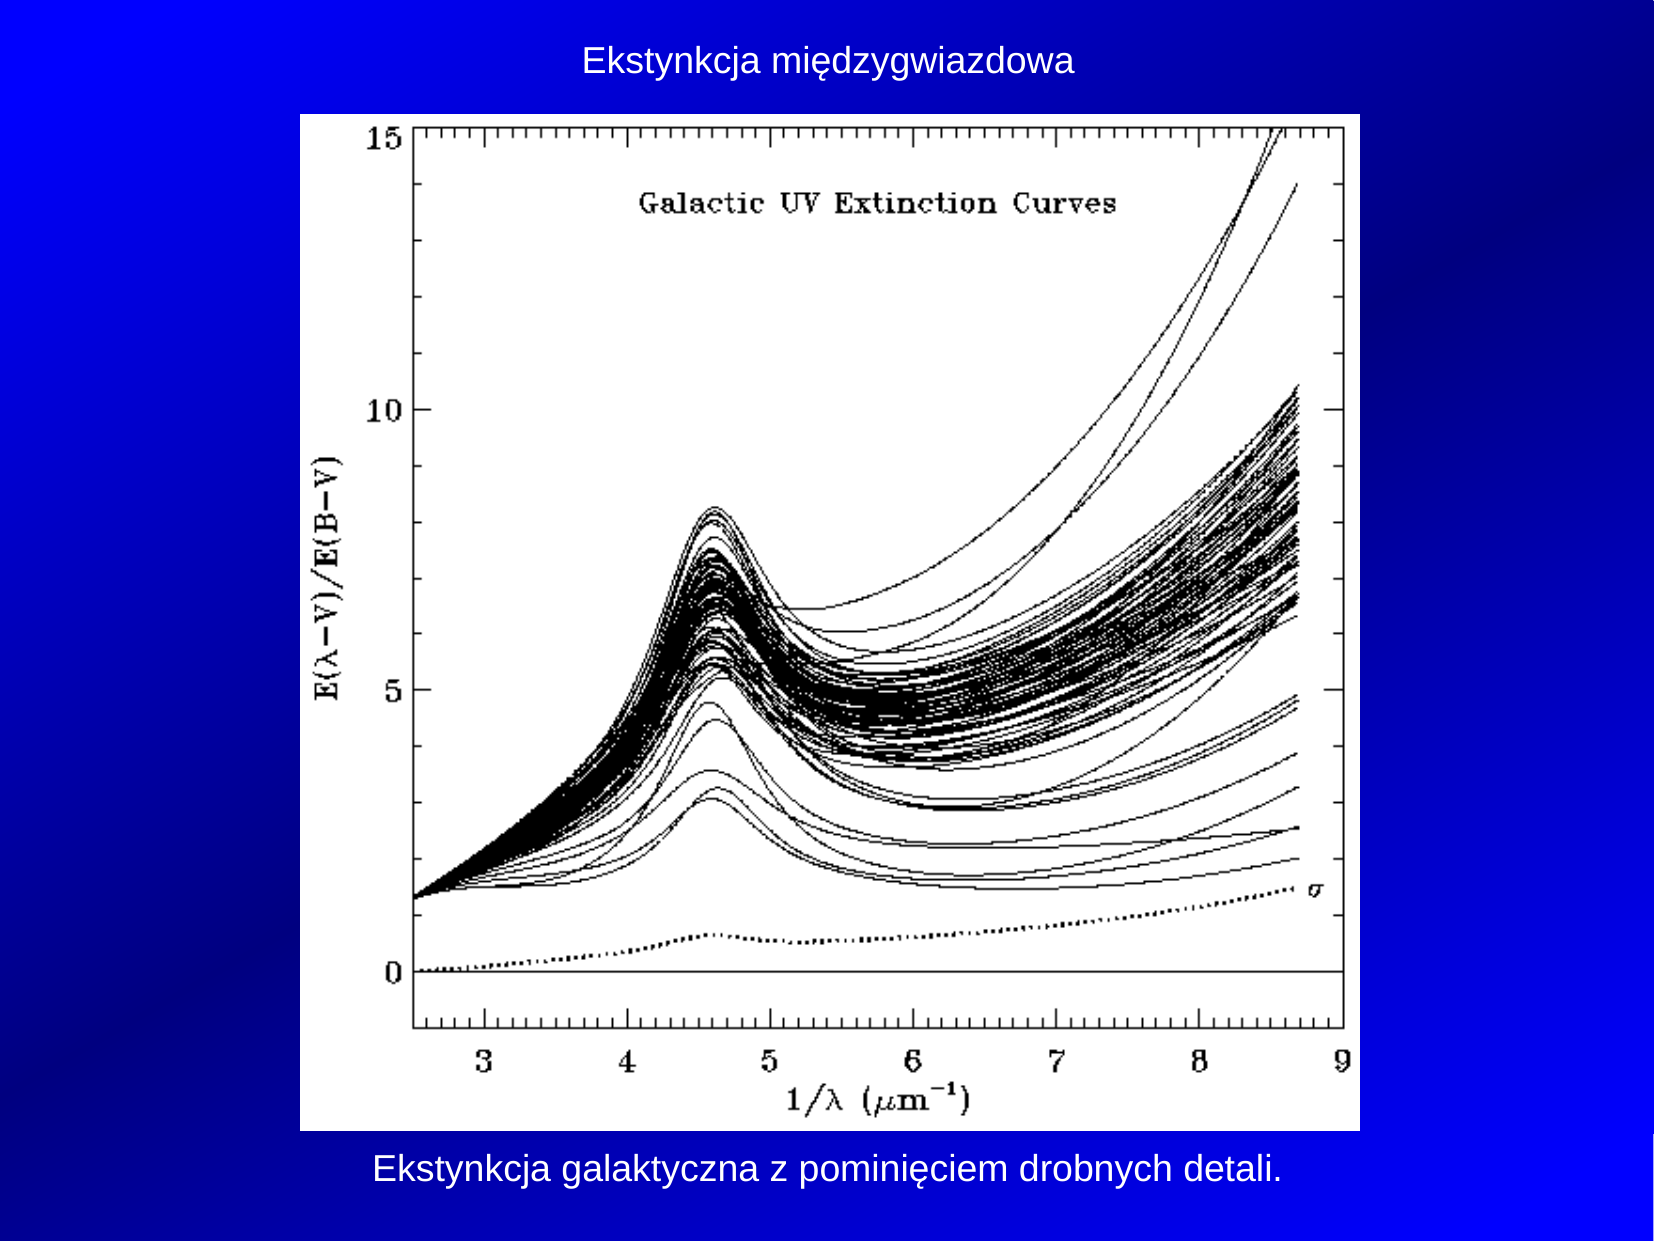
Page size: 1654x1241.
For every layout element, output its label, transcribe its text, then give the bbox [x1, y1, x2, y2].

text_box Ekstynkcja galaktyczna z pominięciem drobnych detali. [357, 1139, 1298, 1197]
text_box Ekstynkcja międzygwiazdowa [566, 31, 1090, 89]
picture [300, 114, 1360, 1131]
